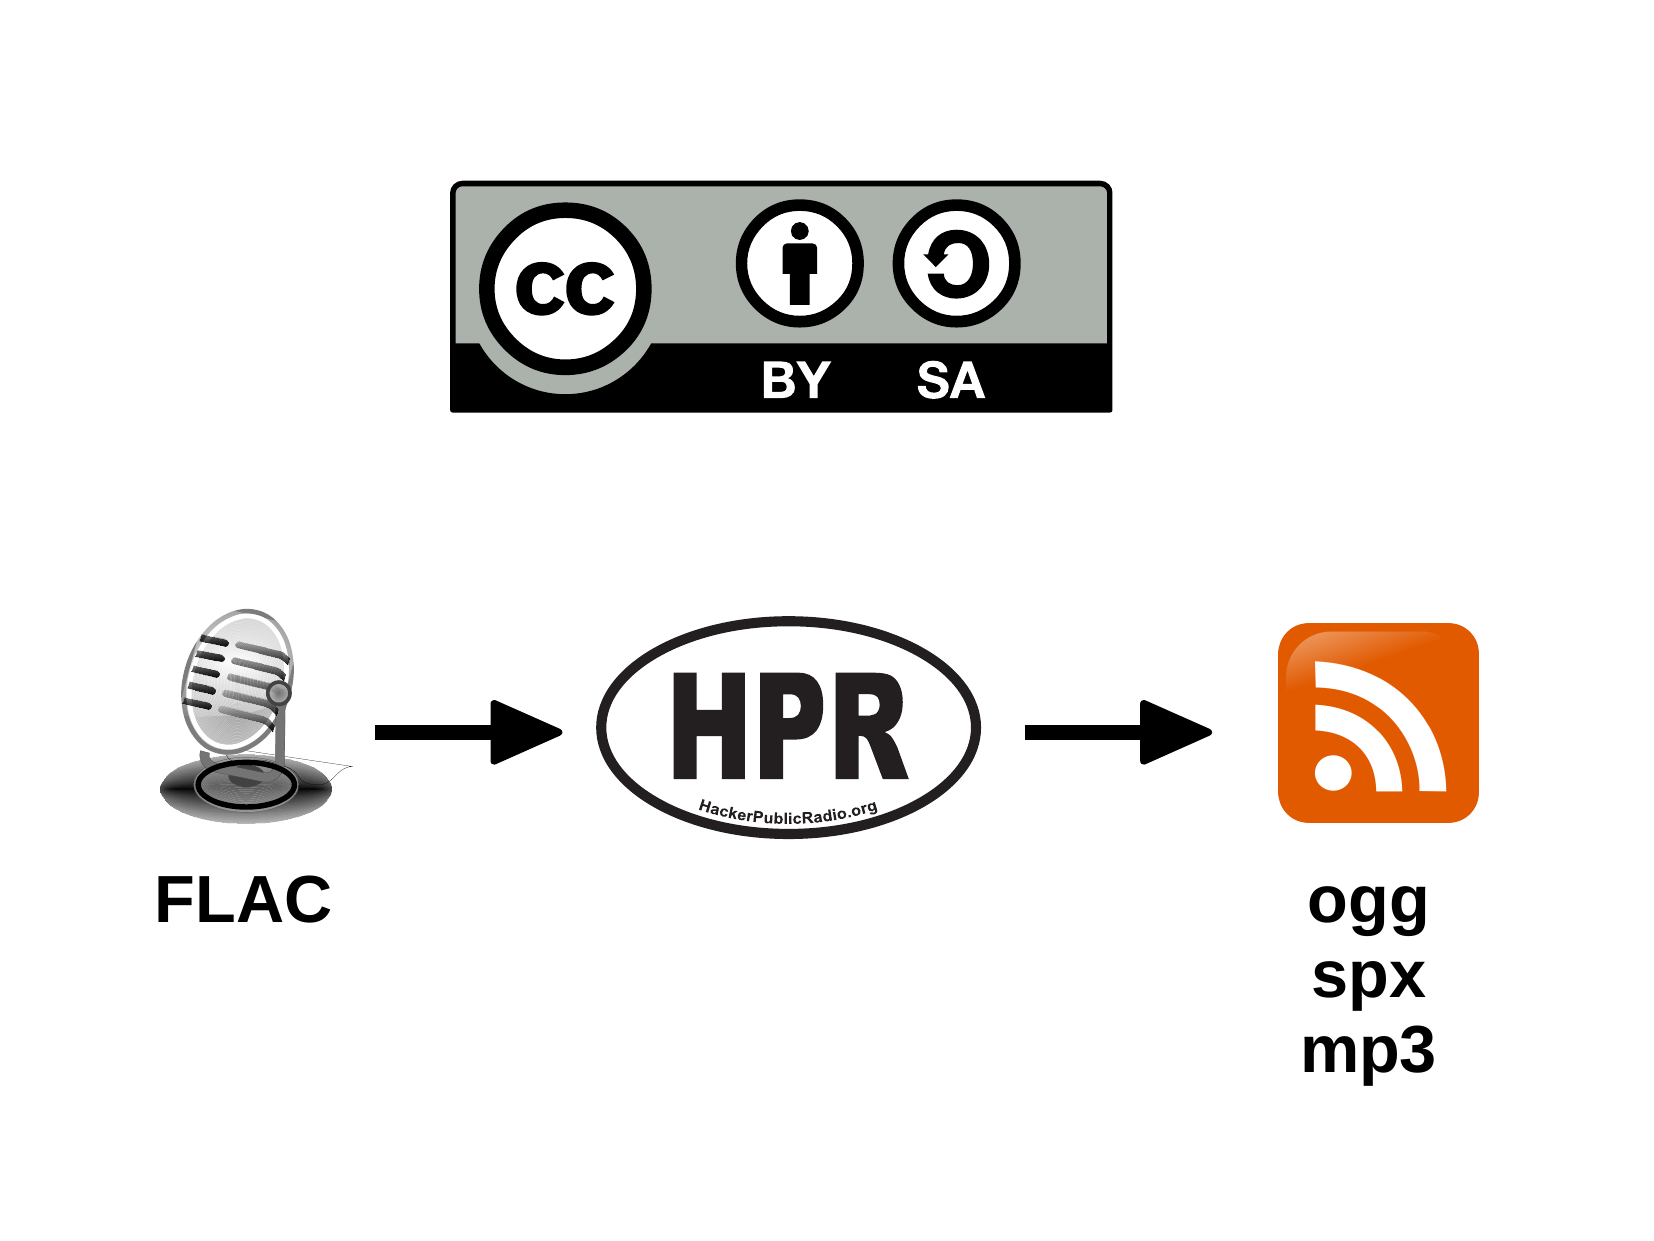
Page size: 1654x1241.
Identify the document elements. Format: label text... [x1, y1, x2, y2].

list FLAC [150, 862, 338, 1088]
picture [128, 600, 354, 826]
list ogg spx mp3 [1275, 862, 1463, 1088]
picture [585, 606, 991, 850]
picture [1278, 623, 1479, 823]
picture [450, 180, 1113, 413]
